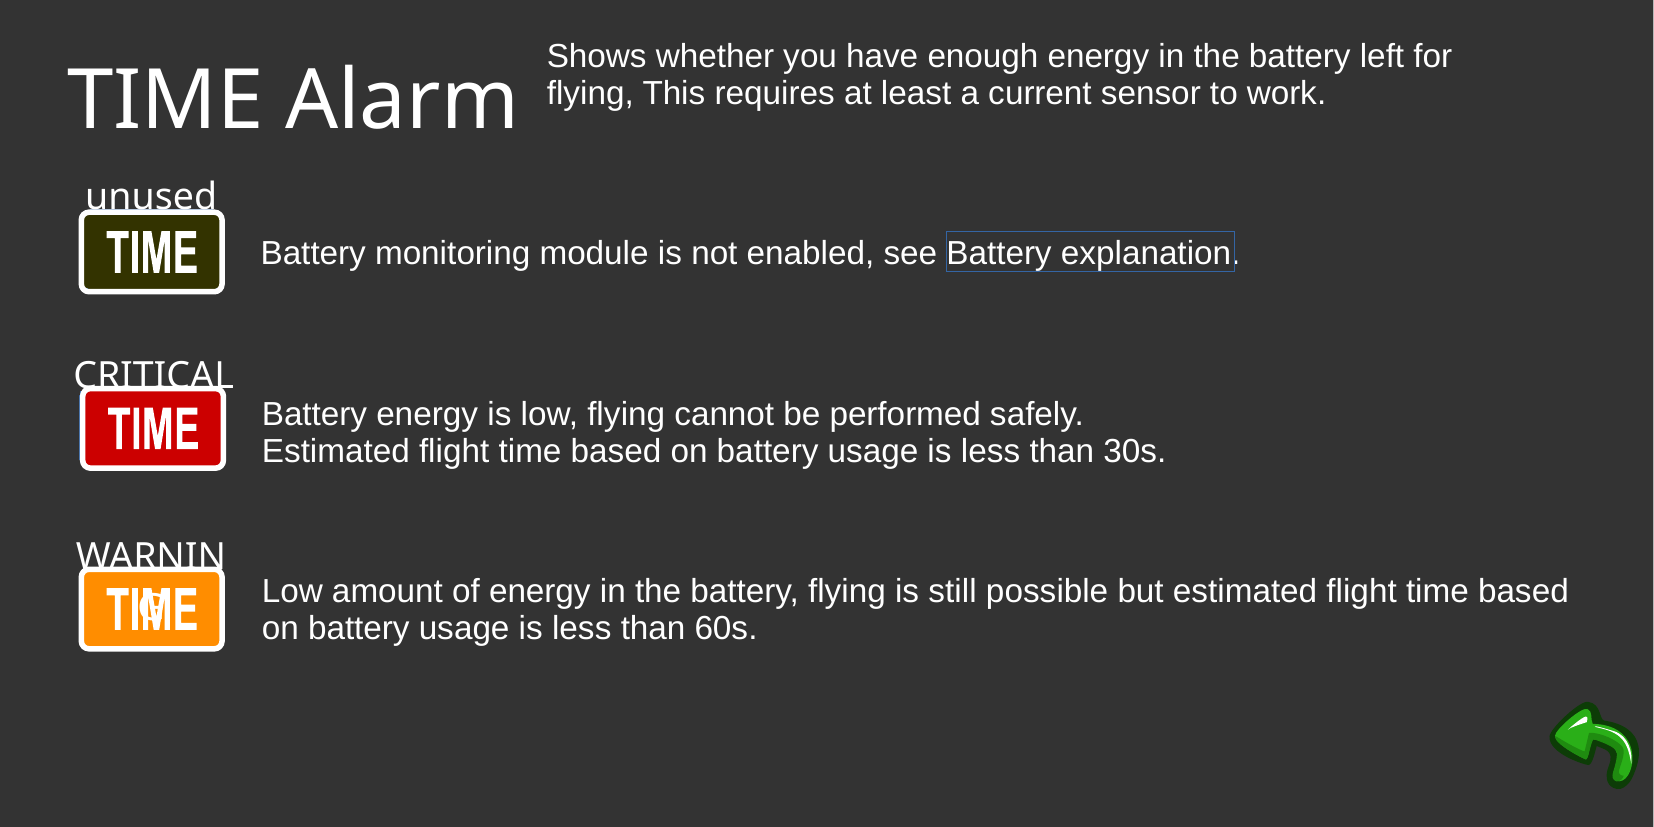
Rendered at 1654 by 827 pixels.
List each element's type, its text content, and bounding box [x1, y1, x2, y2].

picture [73, 379, 233, 478]
picture [71, 559, 232, 659]
text_box Battery monitoring module is not enabled, see Battery explanation. [260, 220, 1591, 286]
text_box TIME Alarm [52, 32, 717, 120]
picture [1542, 698, 1643, 799]
text_box Shows whether you have enough energy in the battery left for flying, This requires at least a current sensor to work. [717, 37, 1482, 112]
text_box CRITICAL [58, 341, 250, 390]
text_box Low amount of energy in the battery, flying is still possible but estimated flight time based on battery usage is less than 60s. [261, 572, 1592, 647]
picture [71, 202, 232, 302]
text_box Battery energy is low, flying cannot be performed safely. Estimated flight time based on battery usage is less than 30s. [261, 395, 1592, 470]
text_box unused [55, 162, 247, 211]
text_box WARNING [55, 522, 247, 571]
